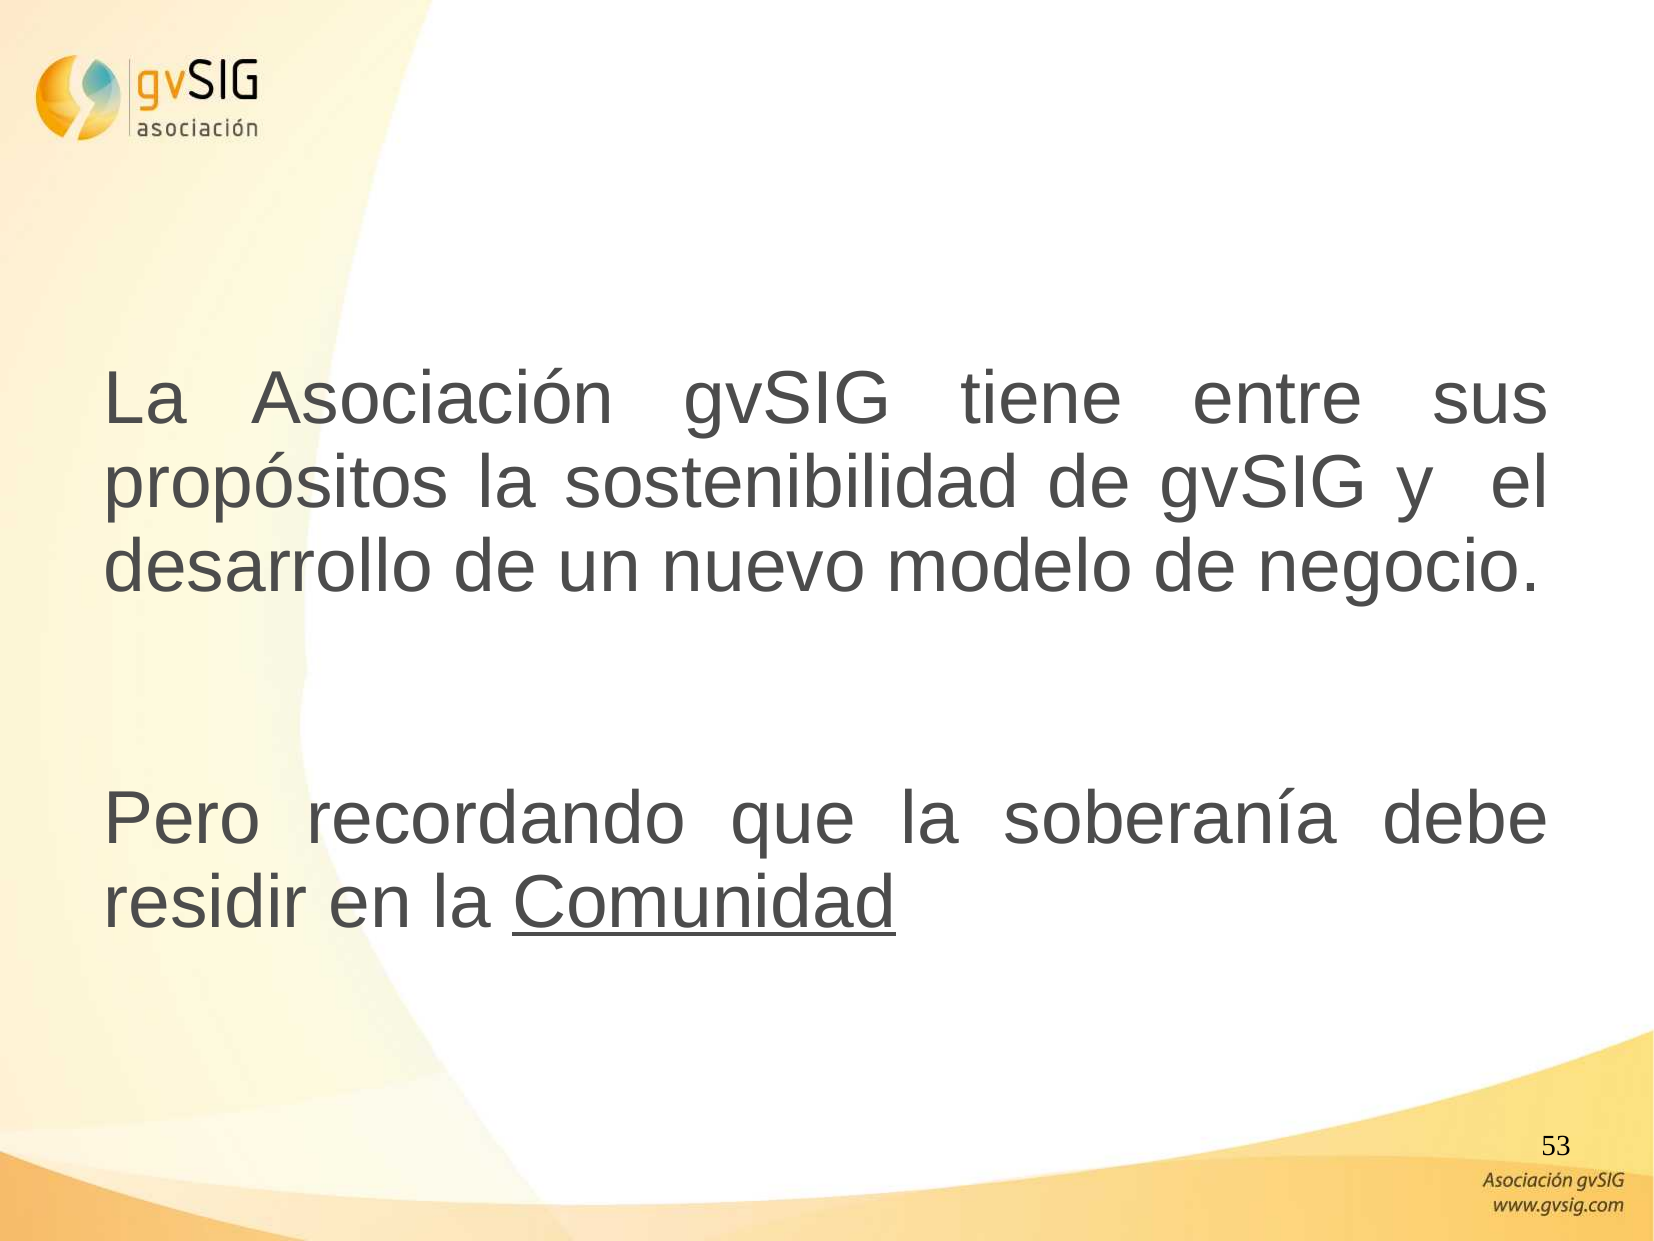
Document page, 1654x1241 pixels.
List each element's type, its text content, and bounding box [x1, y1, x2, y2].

picture [0, 0, 1654, 1241]
text_box La Asociación gvSIG tiene entre sus propósitos la sostenibilidad de gvSIG y el desarrollo de un nuevo modelo de negocio. Pero recordando que la soberanía debe residir en la Comunidad [88, 348, 1565, 990]
